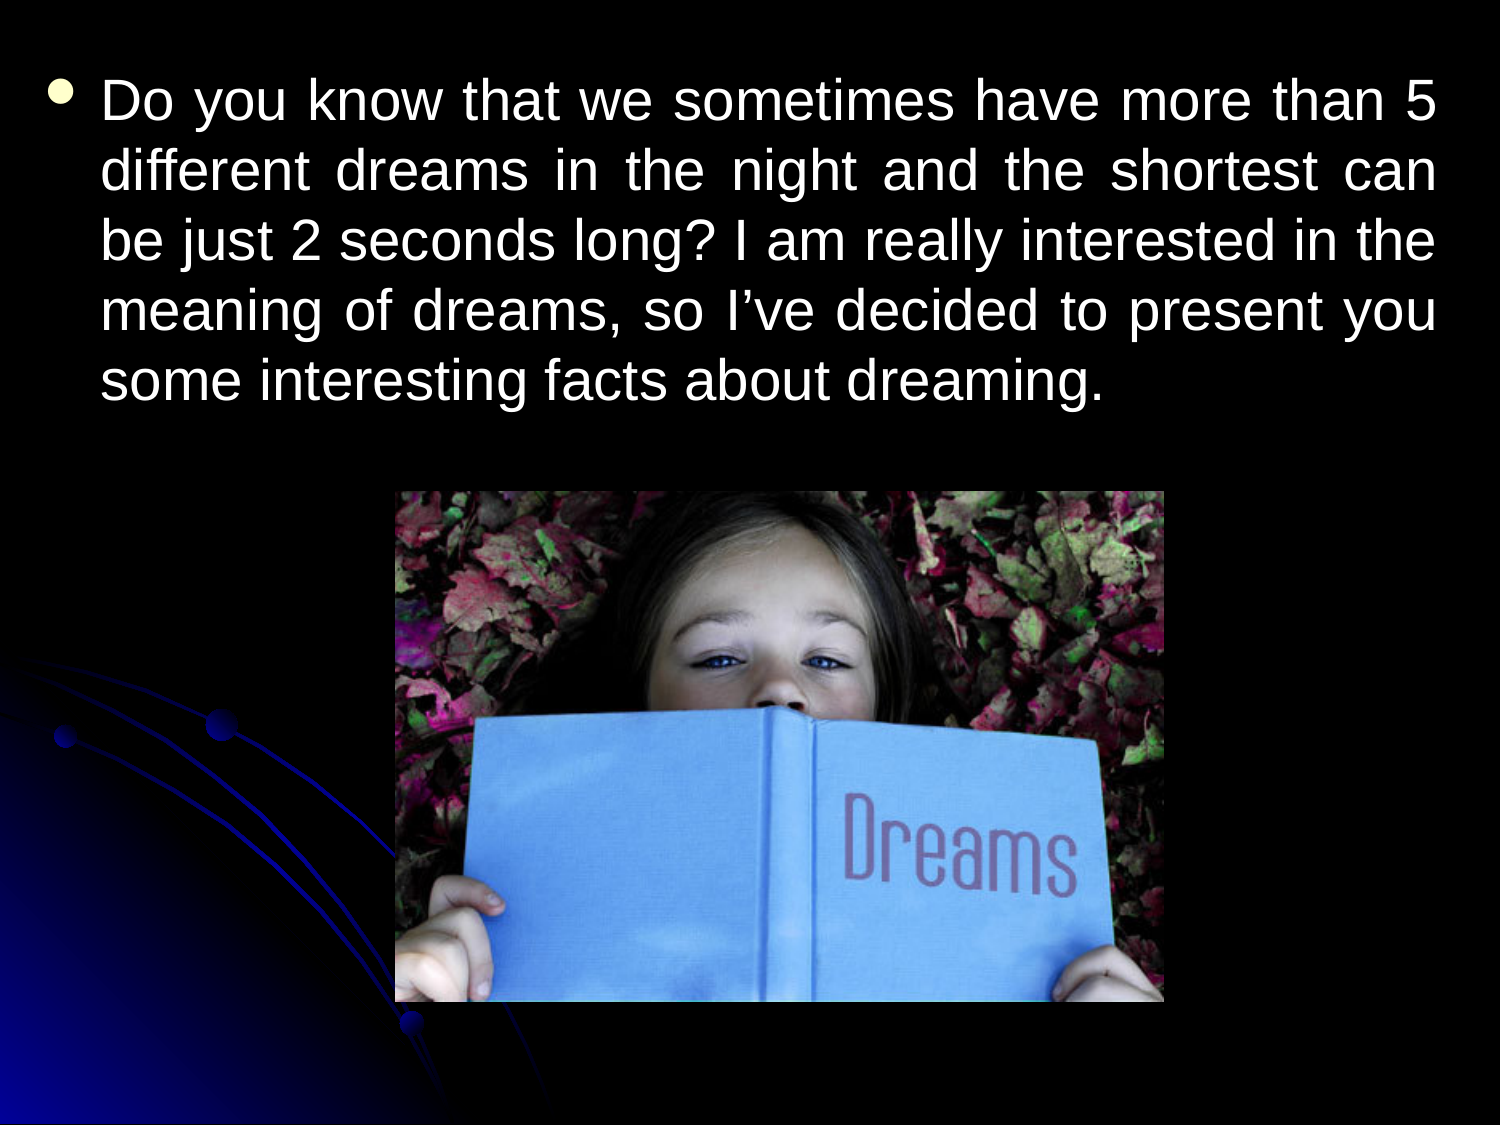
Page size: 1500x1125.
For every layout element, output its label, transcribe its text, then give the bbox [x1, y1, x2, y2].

list Do you know that we sometimes have more than 5 different dreams in the night and the shortest can be just 2 seconds long? I am really interested in the meaning of dreams, so I’ve decided to present you some interesting facts about dreaming. [29, 54, 1455, 798]
picture [395, 491, 1164, 1002]
